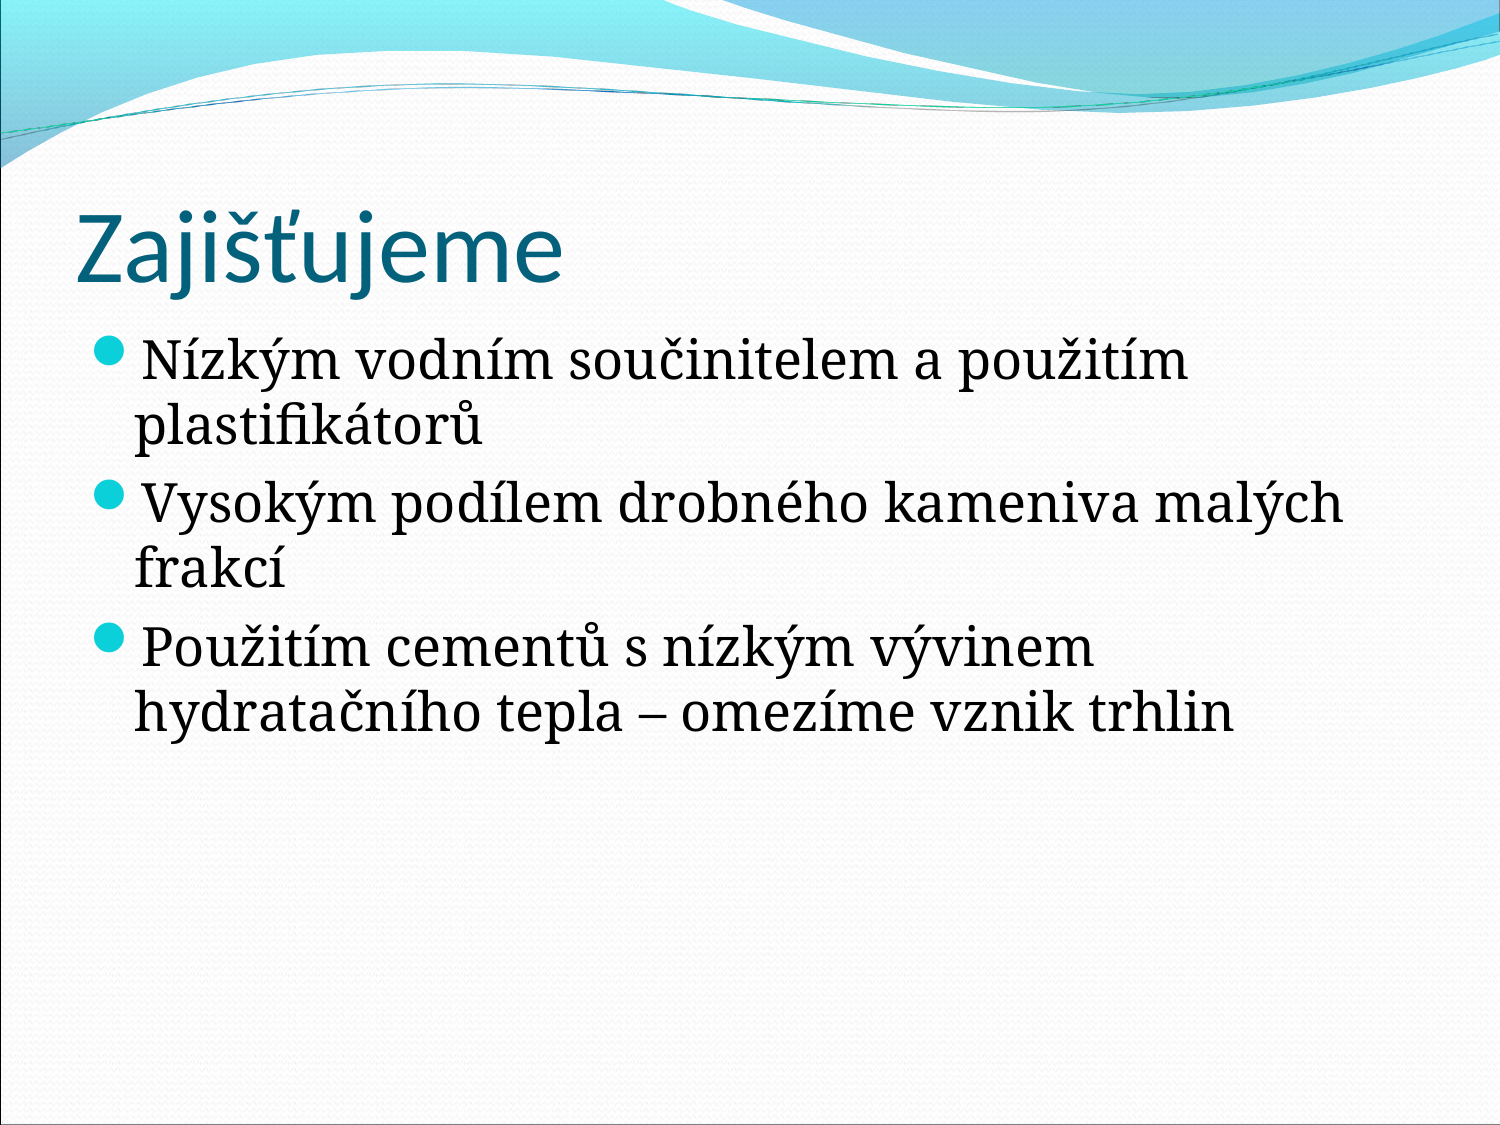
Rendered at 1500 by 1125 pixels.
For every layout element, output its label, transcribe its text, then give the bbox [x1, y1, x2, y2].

picture [0, 0, 1500, 1125]
list Nízkým vodním součinitelem a použitím plastifikátorů Vysokým podílem drobného kameniva malých frakcí Použitím cementů s nízkým vývinem hydratačního tepla – omezíme vznik trhlin [75, 317, 1426, 1038]
title Zajišťujeme [75, 115, 1426, 304]
